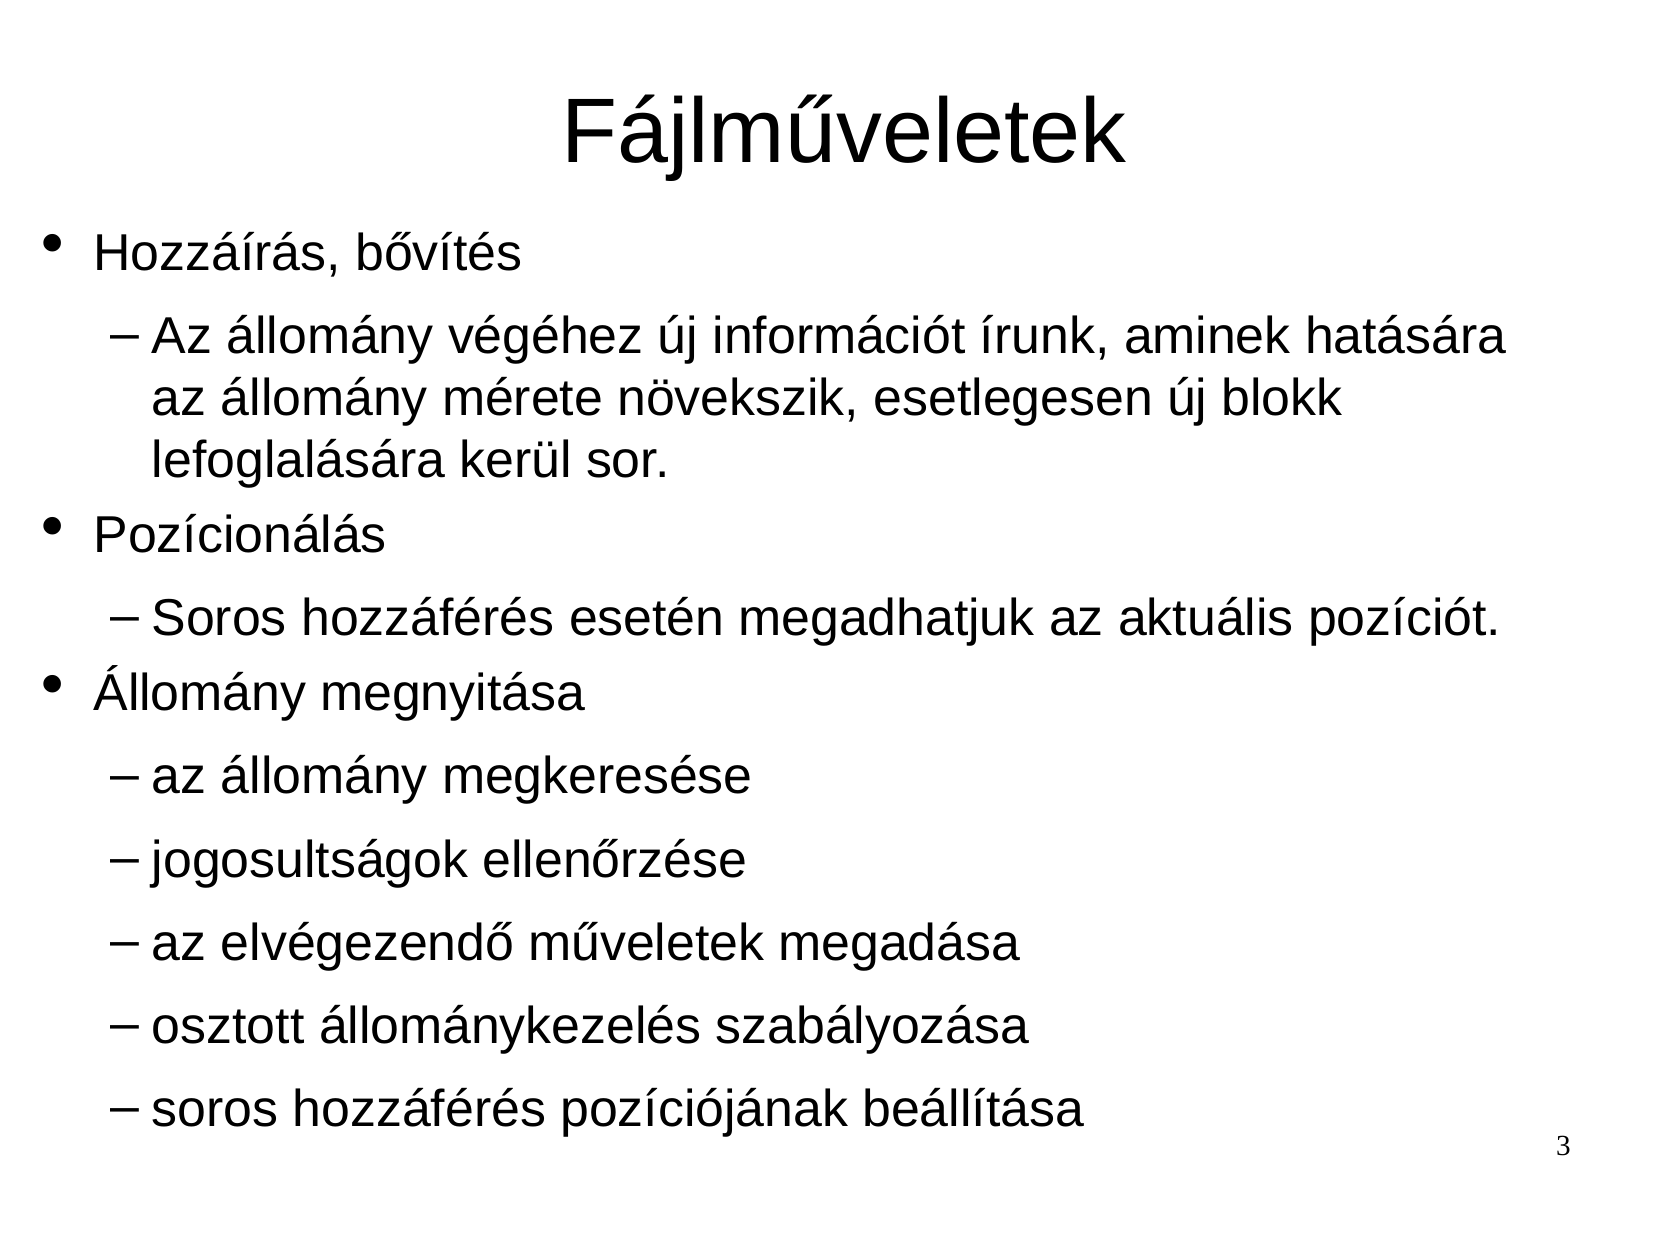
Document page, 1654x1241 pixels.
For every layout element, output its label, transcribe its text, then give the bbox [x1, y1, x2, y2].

list Hozzáírás, bővítés Az állomány végéhez új információt írunk, aminek hatására az állomány mérete növekszik, esetlegesen új blokk lefoglalására kerül sor. Pozícionálás Soros hozzáférés esetén megadhatjuk az aktuális pozíciót. Állomány megnyitása az állomány megkeresése jogosultságok ellenőrzése az elvégezendő műveletek megadása osztott állománykezelés szabályozása soros hozzáférés pozíciójának beállítása [28, 210, 1530, 1203]
title Fájlműveletek [124, 40, 1530, 210]
